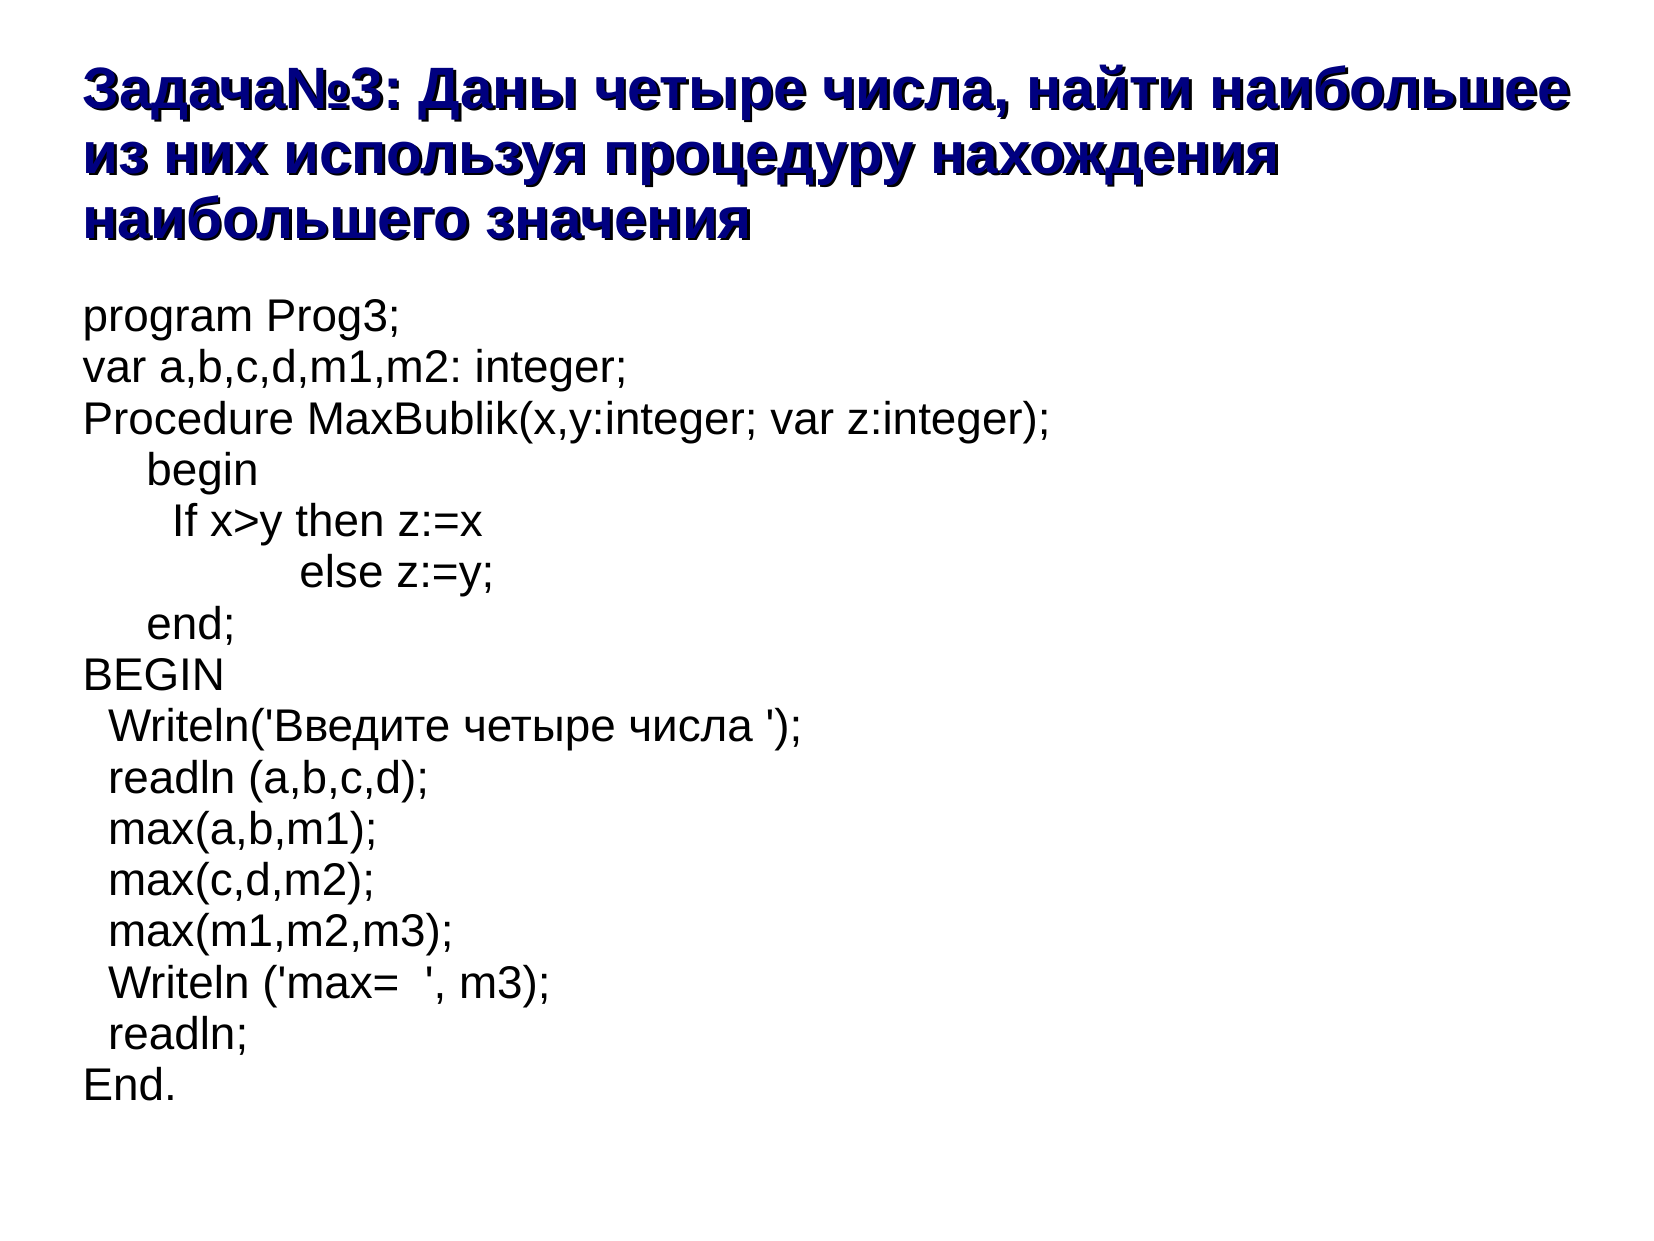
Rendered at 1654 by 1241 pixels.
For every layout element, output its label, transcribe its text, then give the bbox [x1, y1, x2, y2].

list program Prog3; var a,b,c,d,m1,m2: integer; Procedure MaxBublik(x,y:integer; var z:integer); begin If x>y then z:=x else z:=y; end; BEGIN Writeln('Введите четыре числа '); readln (a,b,c,d); max(a,b,m1); max(c,d,m2); max(m1,m2,m3); Writeln ('max= ', m3); readln; End. [82, 290, 1571, 1107]
title Задача№3: Даны четыре числа, найти наибольшее из них используя процедуру нахождения наибольшего значения [82, 53, 1571, 253]
